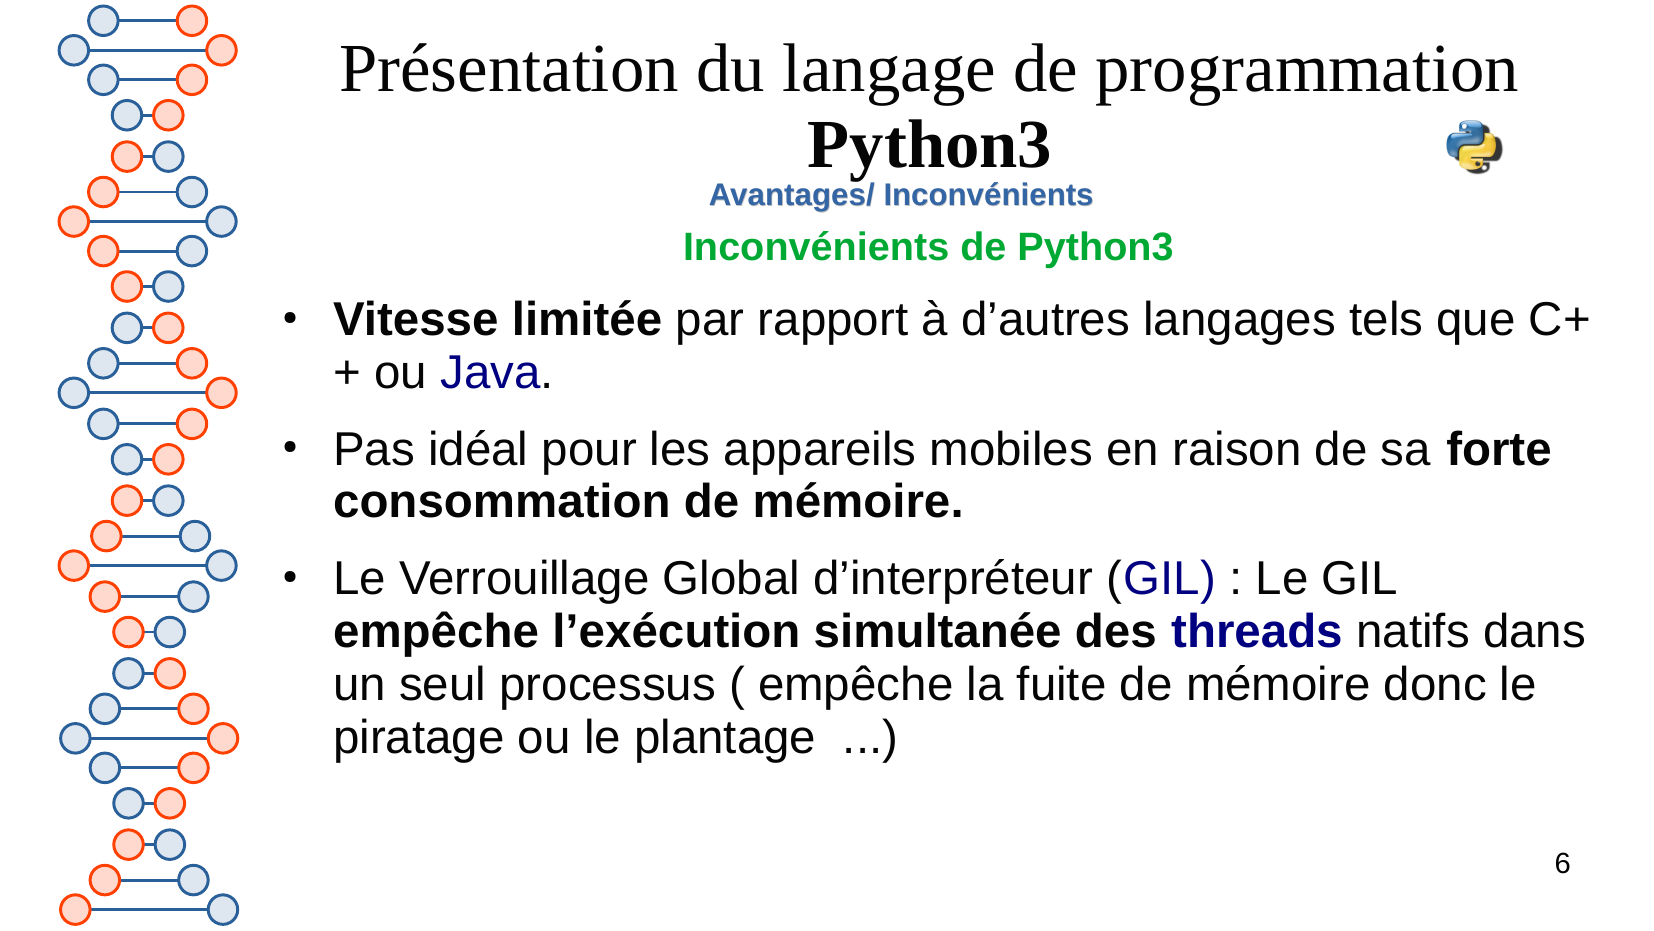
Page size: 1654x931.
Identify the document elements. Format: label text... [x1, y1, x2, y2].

text_box Avantages/ Inconvénients [708, 177, 1123, 213]
picture [1443, 118, 1506, 176]
list Inconvénients de Python3 Vitesse limitée par rapport à d’autres langages tels que C++ ou Java. Pas idéal pour les appareils mobiles en raison de sa forte consommation de mémoire. Le Verrouillage Global d’interpréteur (GIL) : Le GIL empêche l’exécution simultanée des threads natifs dans un seul processus ( empêche la fuite de mémoire donc le piratage ou le plantage ...) [265, 224, 1595, 764]
title Présentation du langage de programmation Python3 [265, 29, 1595, 184]
